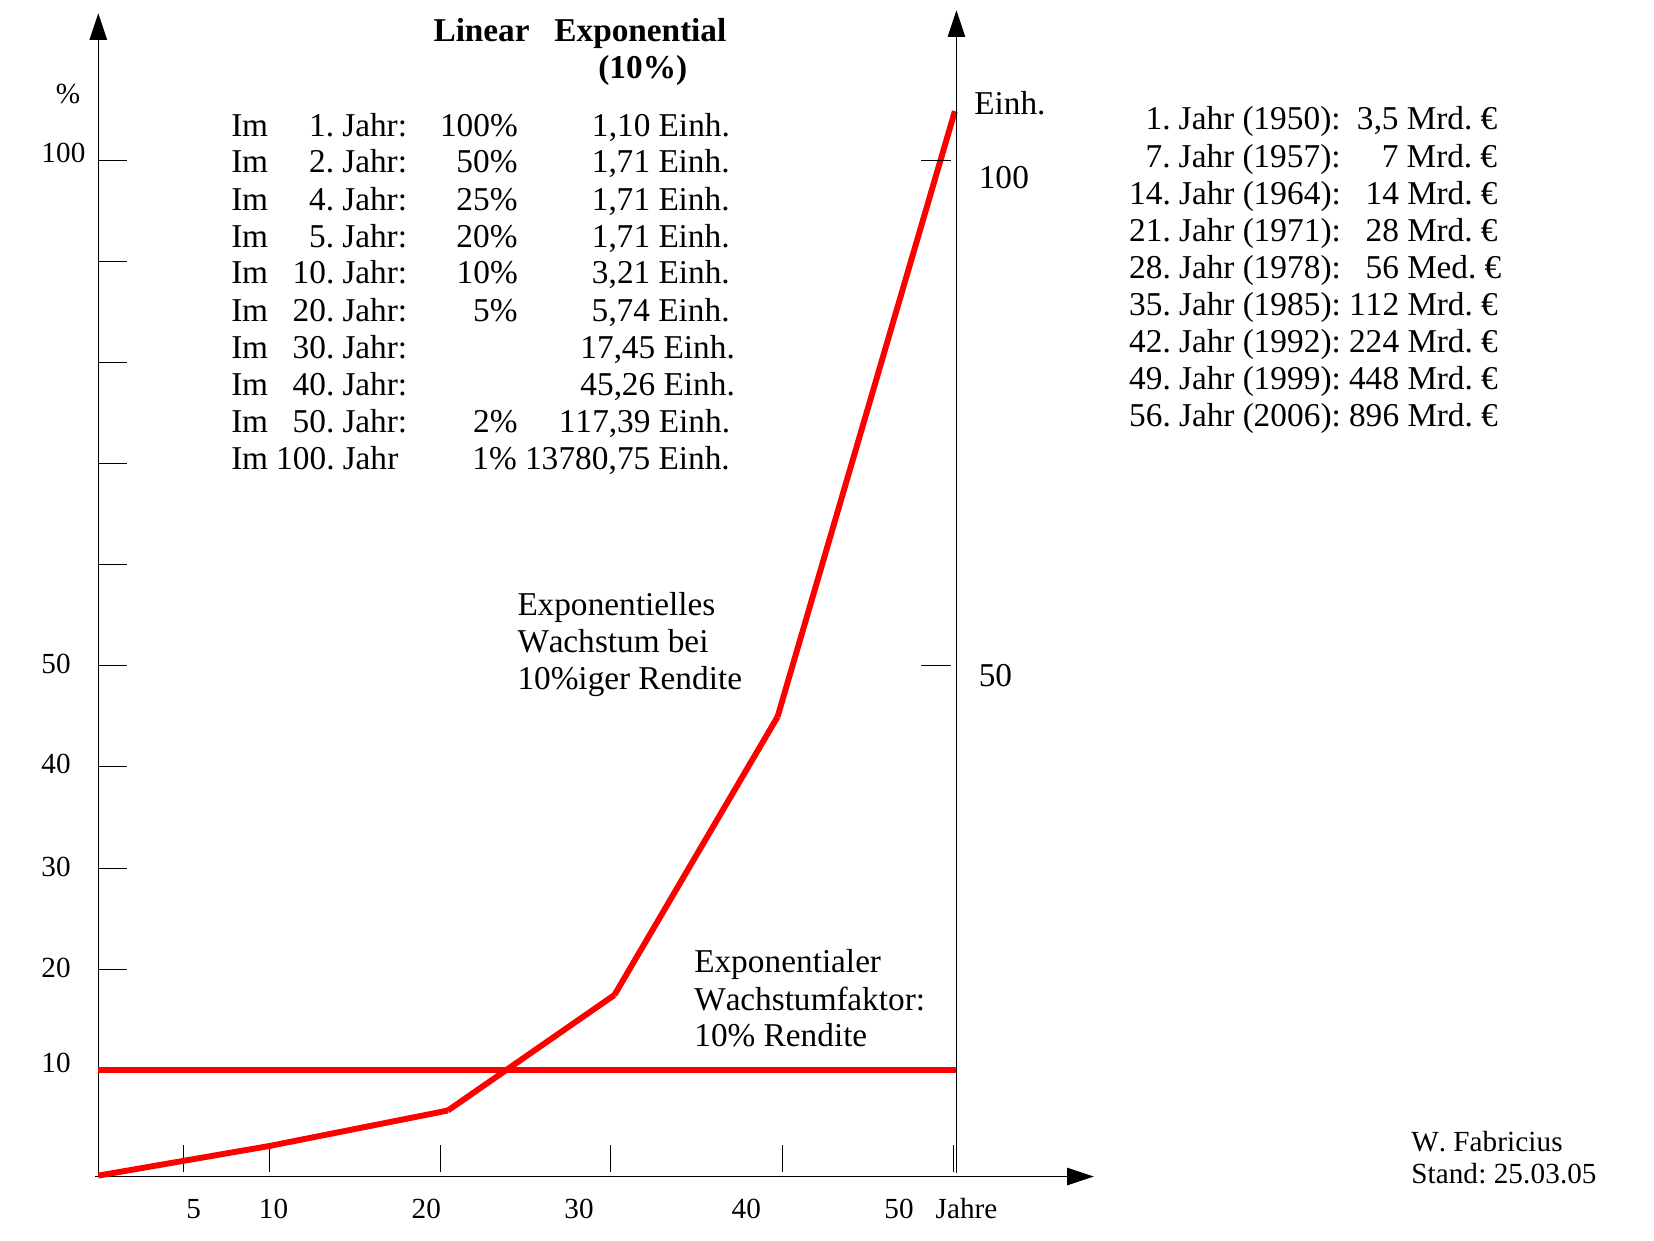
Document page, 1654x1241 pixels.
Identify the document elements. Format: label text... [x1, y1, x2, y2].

text_box Im 1. Jahr: 100% 1,10 Einh. Im 2. Jahr: 50% 1,71 Einh. Im 4. Jahr: 25% 1,71 Einh. Im 5. Jahr: 20% 1,71 Einh. Im 10. Jahr: 10% 3,21 Einh. Im 20. Jahr: 5% 5,74 Einh. Im 30. Jahr: 17,45 Einh. Im 40. Jahr: 45,26 Einh. Im 50. Jahr: 2% 117,39 Einh. Im 100. Jahr 1% 13780,75 Einh. [231, 106, 761, 513]
text_box 20 [41, 951, 75, 989]
text_box % [41, 77, 85, 116]
text_box 50 [978, 656, 1015, 698]
text_box 1. Jahr (1950): 3,5 Mrd. € 7. Jahr (1957): 7 Mrd. € 14. Jahr (1964): 14 Mrd. € 21. Jahr (1971): 28 Mrd. € 28. Jahr (1978): 56 Med. € 35. Jahr (1985): 112 Mrd. € 42. Jahr (1992): 224 Mrd. € 49. Jahr (1999): 448 Mrd. € 56. Jahr (2006): 896 Mrd. € [1129, 100, 1508, 467]
text_box 40 [41, 747, 75, 786]
text_box W. Fabricius Stand: 25.03.05 [1411, 1125, 1606, 1201]
text_box Einh. [974, 84, 1050, 126]
text_box 30 [41, 850, 75, 888]
text_box 10 [41, 1046, 75, 1084]
text_box 100 [41, 136, 91, 175]
text_box Exponentielles Wachstum bei 10%iger Rendite [517, 585, 754, 708]
text_box 100 [978, 159, 1033, 200]
text_box Exponentialer Wachstumfaktor: 10% Rendite [694, 943, 944, 1066]
text_box 5 10 20 30 40 50 Jahre [148, 1173, 1118, 1235]
text_box Linear Exponential (10%) [433, 11, 773, 103]
text_box 50 [41, 647, 75, 686]
